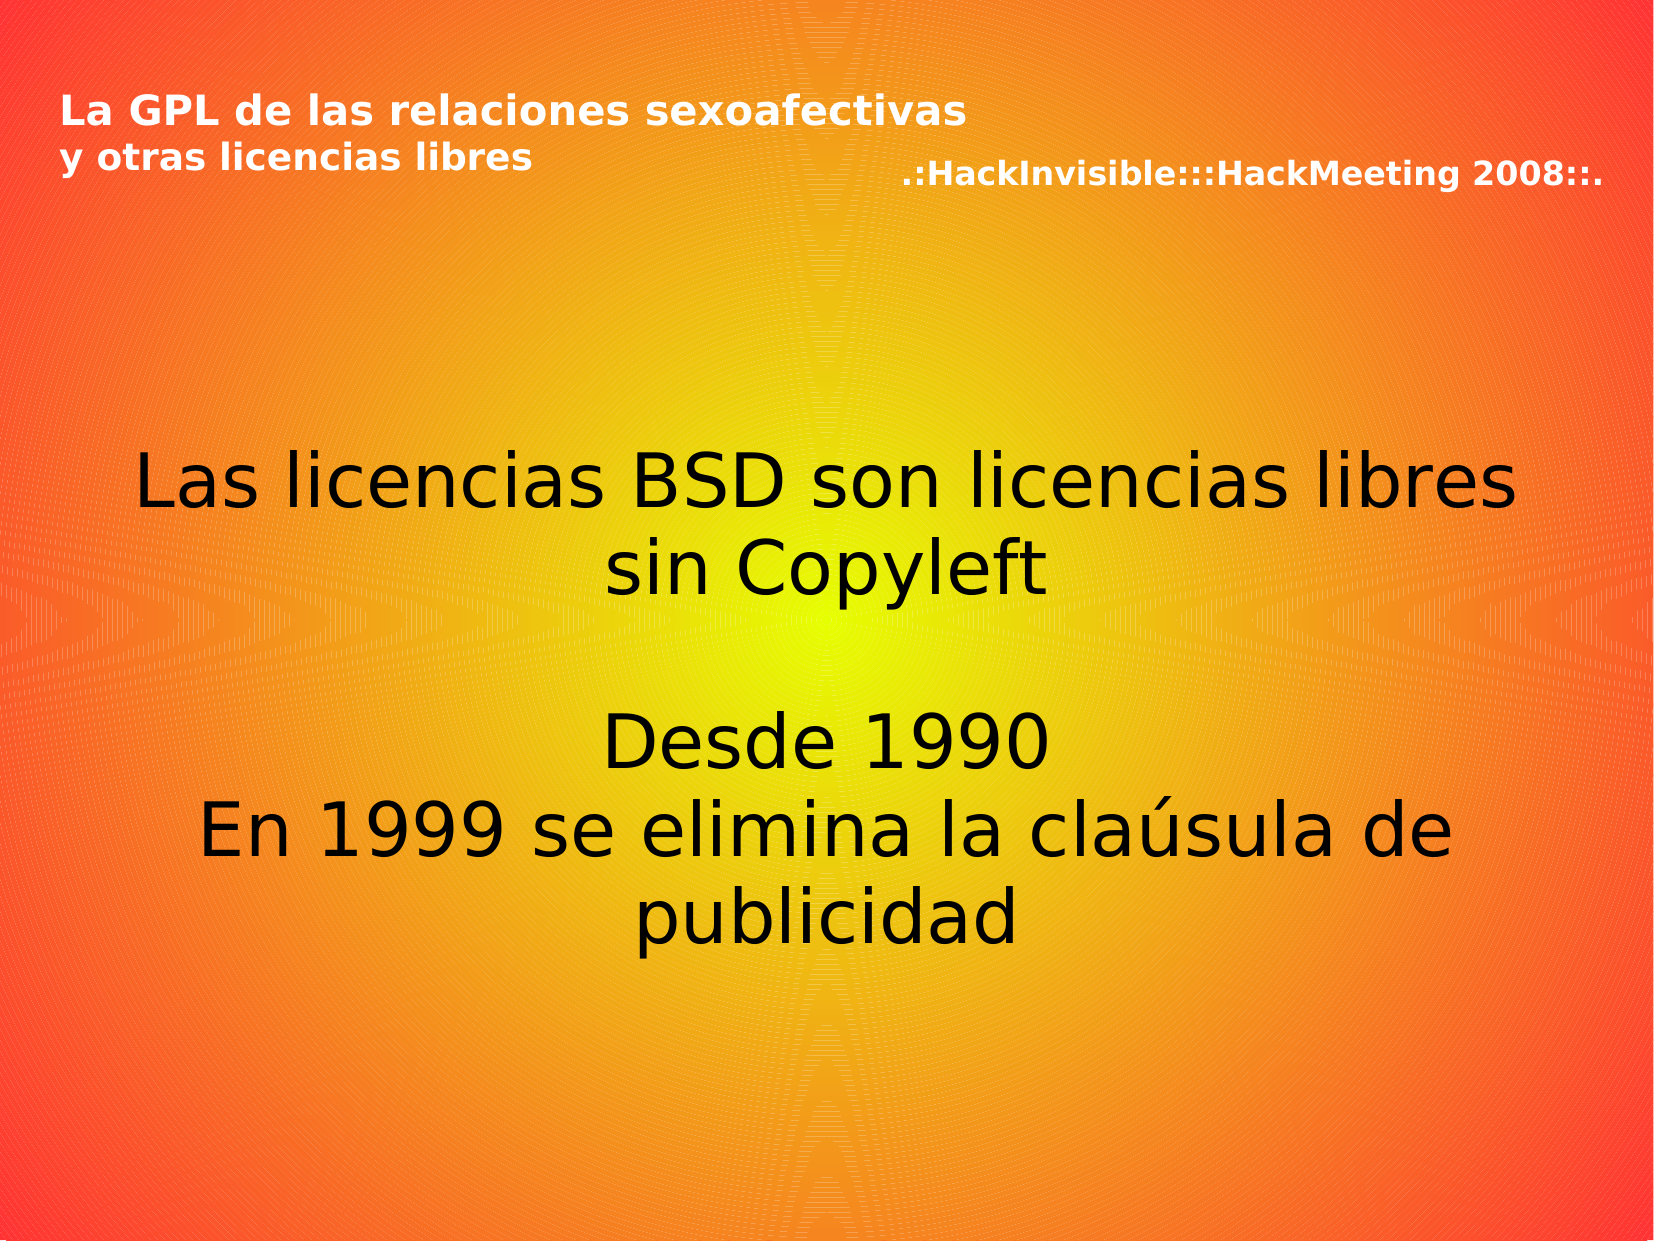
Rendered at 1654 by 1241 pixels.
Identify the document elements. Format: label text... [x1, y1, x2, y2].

text_box .:HackInvisible:::HackMeeting 2008::. [885, 147, 1607, 201]
title La GPL de las relaciones sexoafectivas y otras licencias libres [59, 59, 1595, 207]
subtitle Las licencias BSD son licencias libres sin Copyleft Desde 1990 En 1999 se elimina la claúsula de publicidad [82, 297, 1571, 1102]
